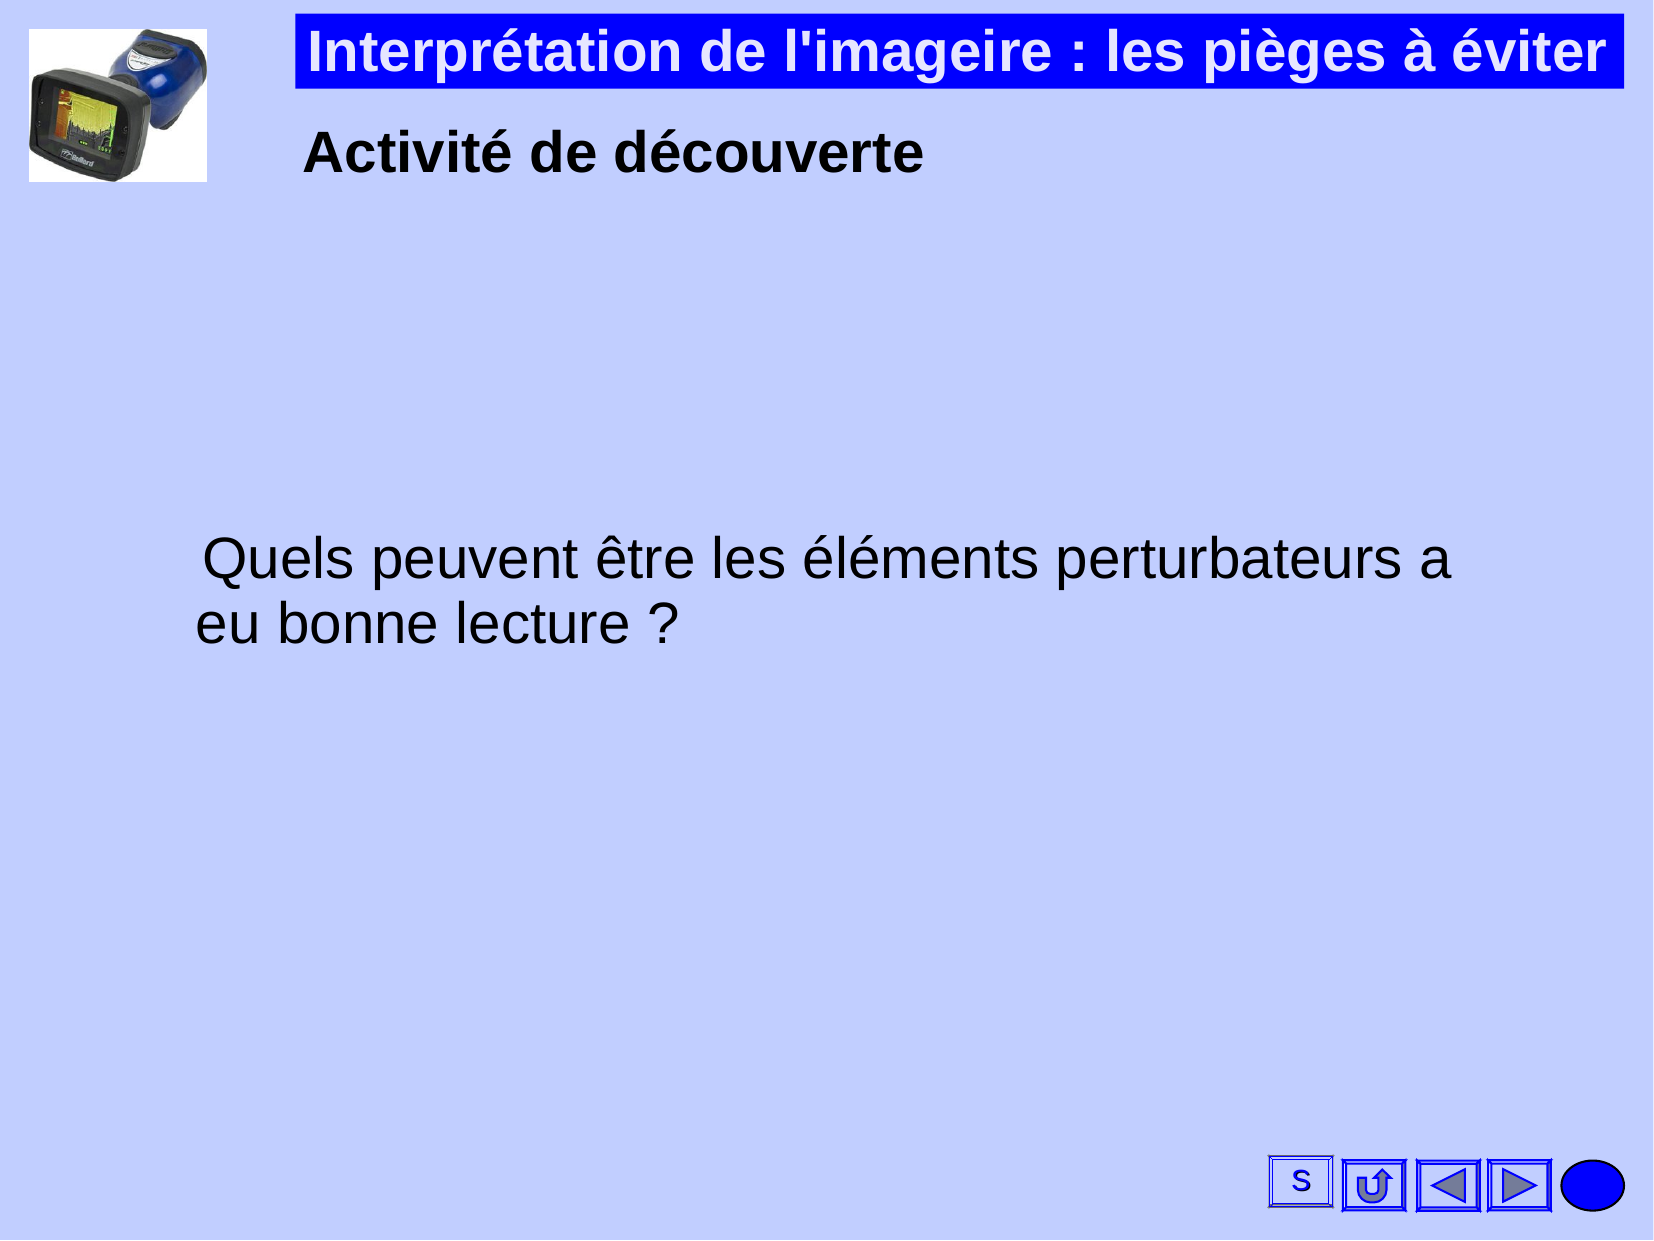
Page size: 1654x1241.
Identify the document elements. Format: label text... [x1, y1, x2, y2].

picture [29, 29, 207, 182]
text_box Activité de découverte [287, 112, 941, 193]
text_box [1561, 1160, 1625, 1211]
list Quels peuvent être les éléments perturbateurs a eu bonne lecture ? [118, 518, 1482, 739]
text_box Interprétation de l'imageire : les pièges à éviter [295, 13, 1625, 89]
